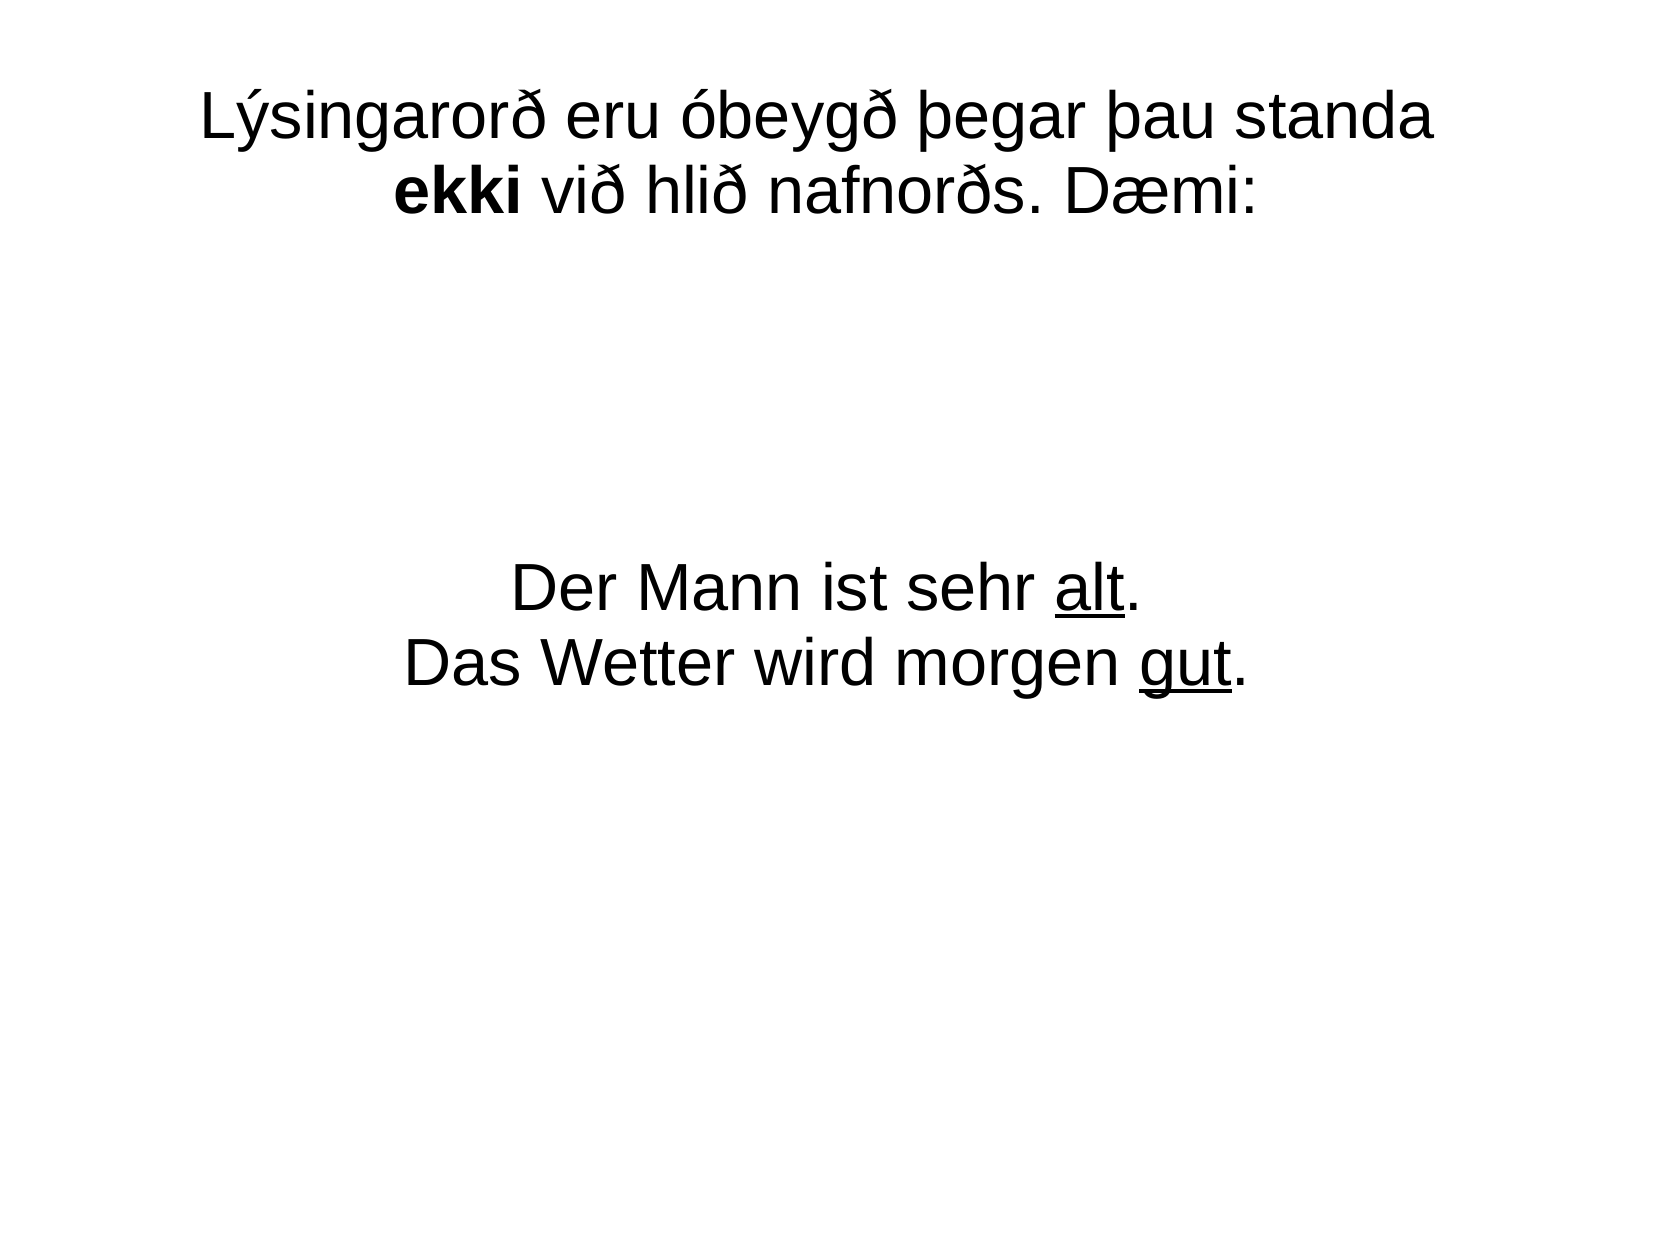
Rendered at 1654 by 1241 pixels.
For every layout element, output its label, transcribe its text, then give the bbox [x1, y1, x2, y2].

subtitle Der Mann ist sehr alt. Das Wetter wird morgen gut. [82, 297, 1571, 1102]
title Lýsingarorð eru óbeygð þegar þau standa ekki við hlið nafnorðs. Dæmi: [82, 56, 1571, 250]
